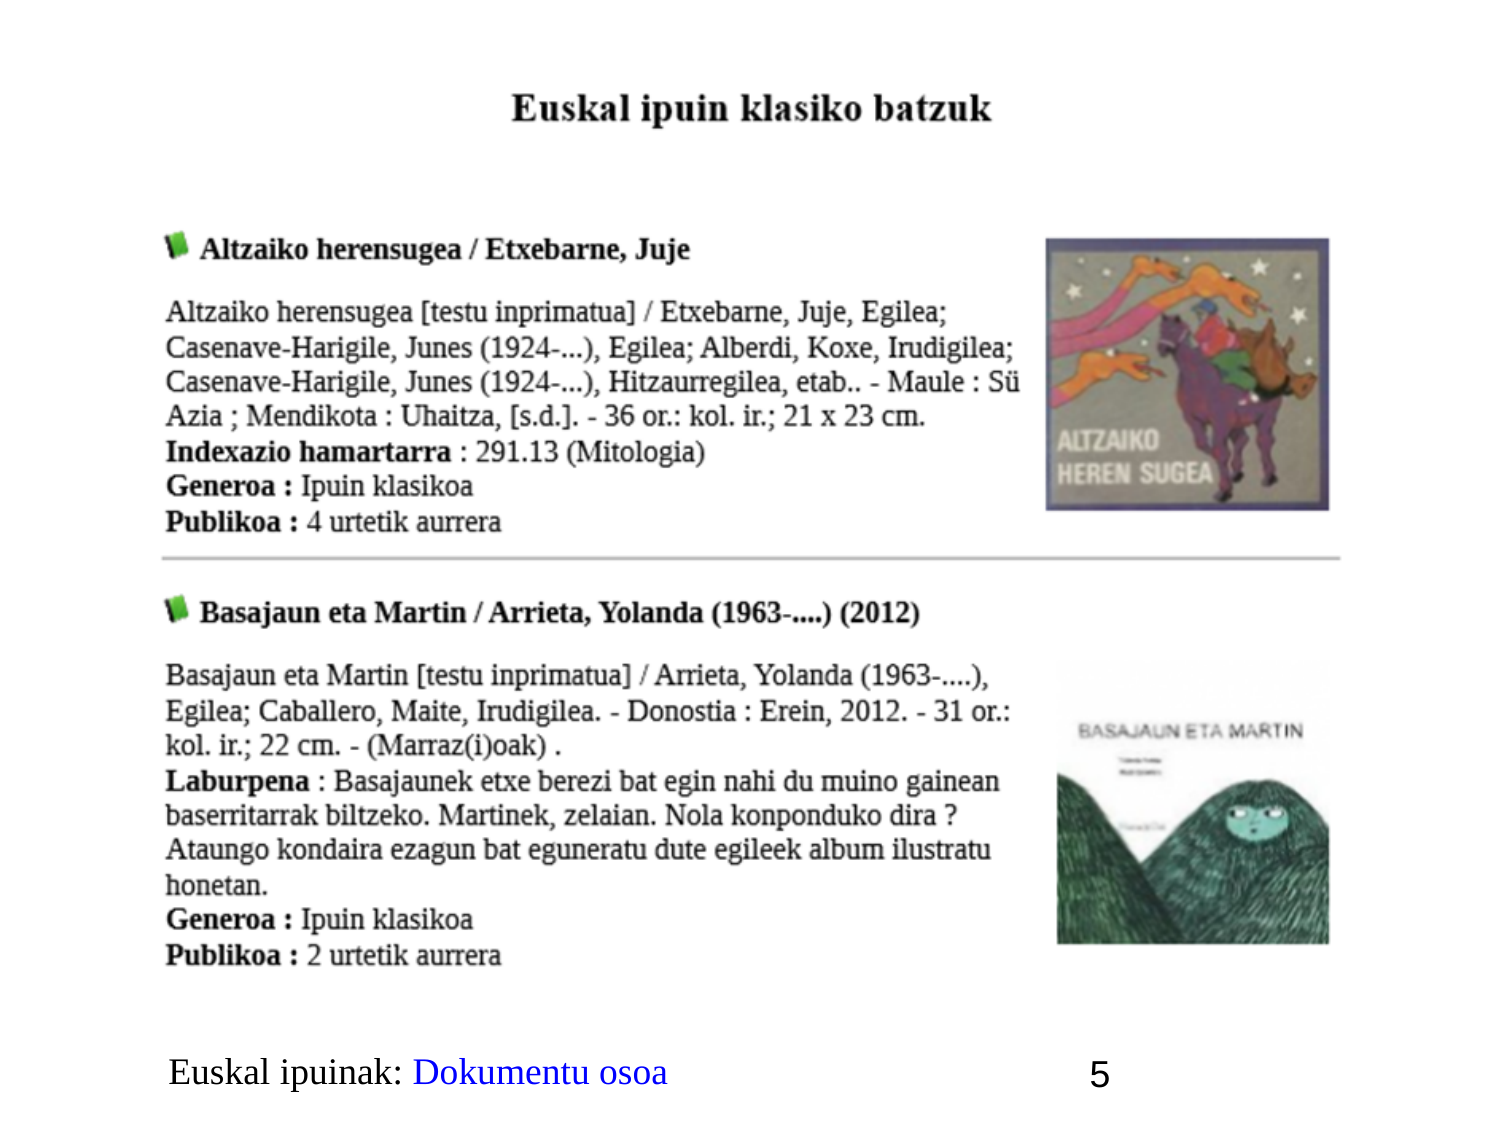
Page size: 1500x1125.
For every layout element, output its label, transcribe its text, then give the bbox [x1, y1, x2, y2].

text_box Euskal ipuinak: Dokumentu osoa [153, 1039, 697, 1099]
text_box <numéro> [1074, 1042, 1425, 1103]
picture [96, 89, 1388, 1024]
